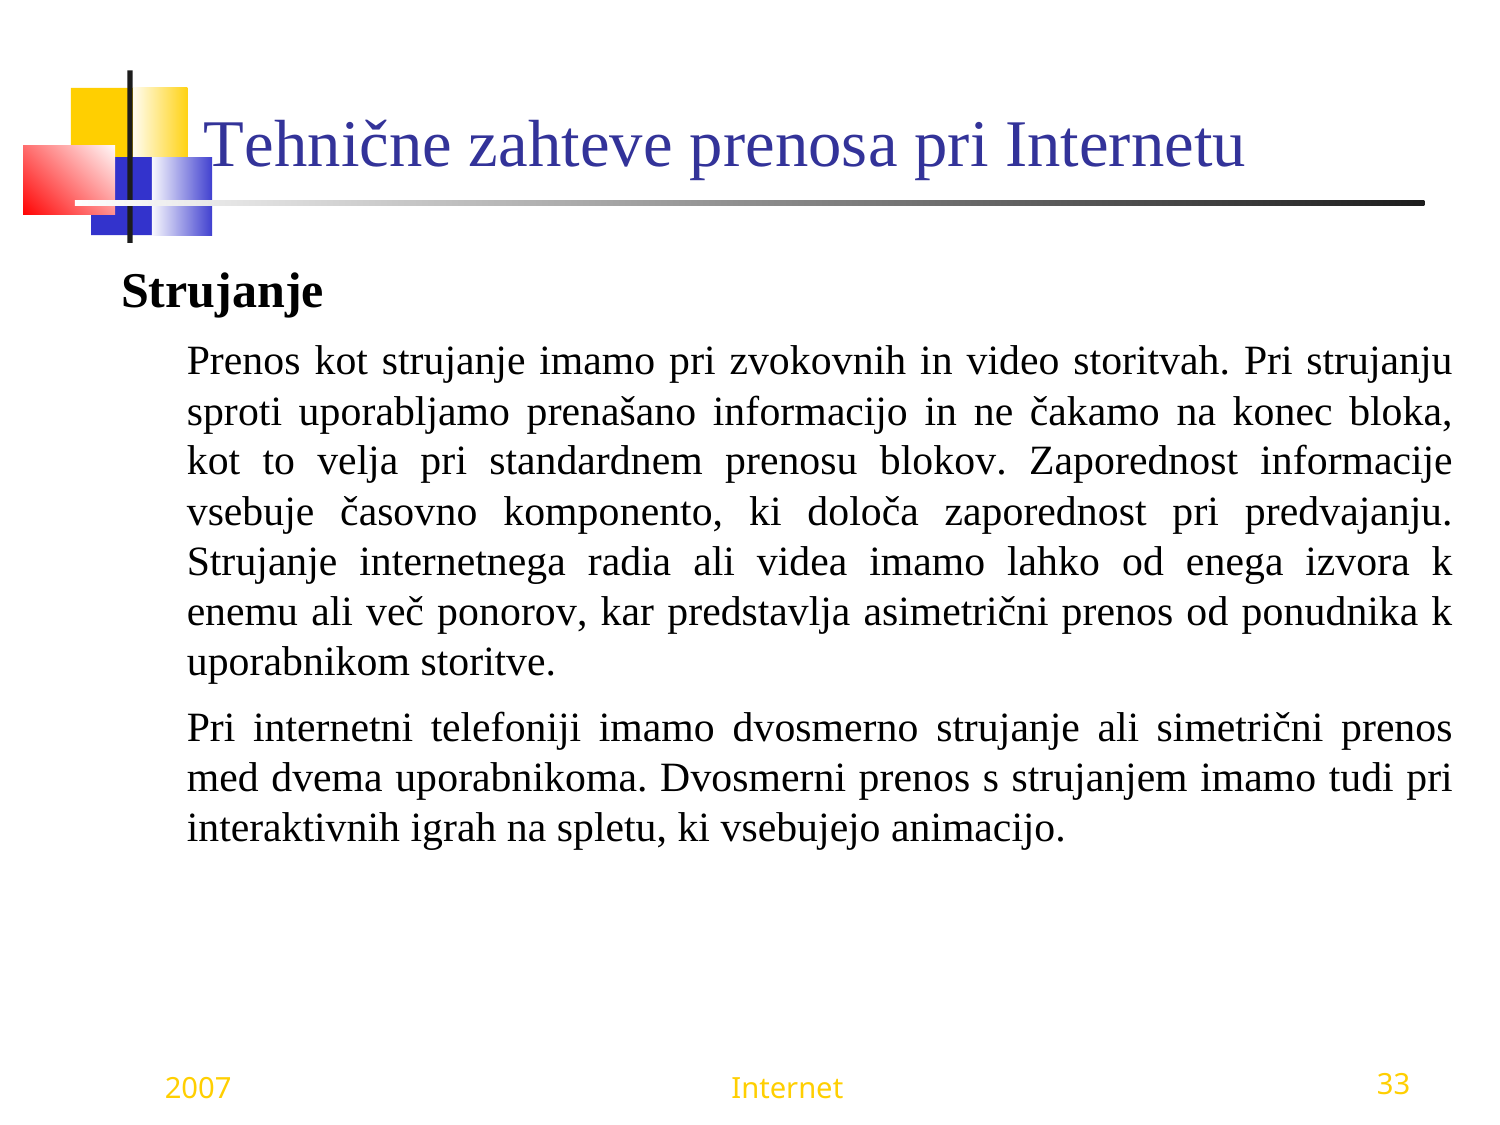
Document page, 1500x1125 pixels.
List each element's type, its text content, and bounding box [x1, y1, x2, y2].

title Tehnične zahteve prenosa pri Internetu [188, 92, 1468, 188]
text_box 2007 [150, 1037, 463, 1113]
list Strujanje Prenos kot strujanje imamo pri zvokovnih in video storitvah. Pri strujanju sproti uporabljamo prenašano informacijo in ne čakamo na konec bloka, kot to velja pri standardnem prenosu blokov. Zaporednost informacije vsebuje časovno komponento, ki določa zaporednost pri predvajanju. Strujanje internetnega radia ali videa imamo lahko od enega izvora k enemu ali več ponorov, kar predstavlja asimetrični prenos od ponudnika k uporabnikom storitve. Pri internetni telefoniji imamo dvosmerno strujanje ali simetrični prenos med dvema uporabnikoma. Dvosmerni prenos s strujanjem imamo tudi pri interaktivnih igrah na spletu, ki vsebujejo animacijo. [50, 249, 1469, 1007]
text_box Internet [549, 1037, 1026, 1113]
text_box <number> [1112, 1037, 1426, 1113]
